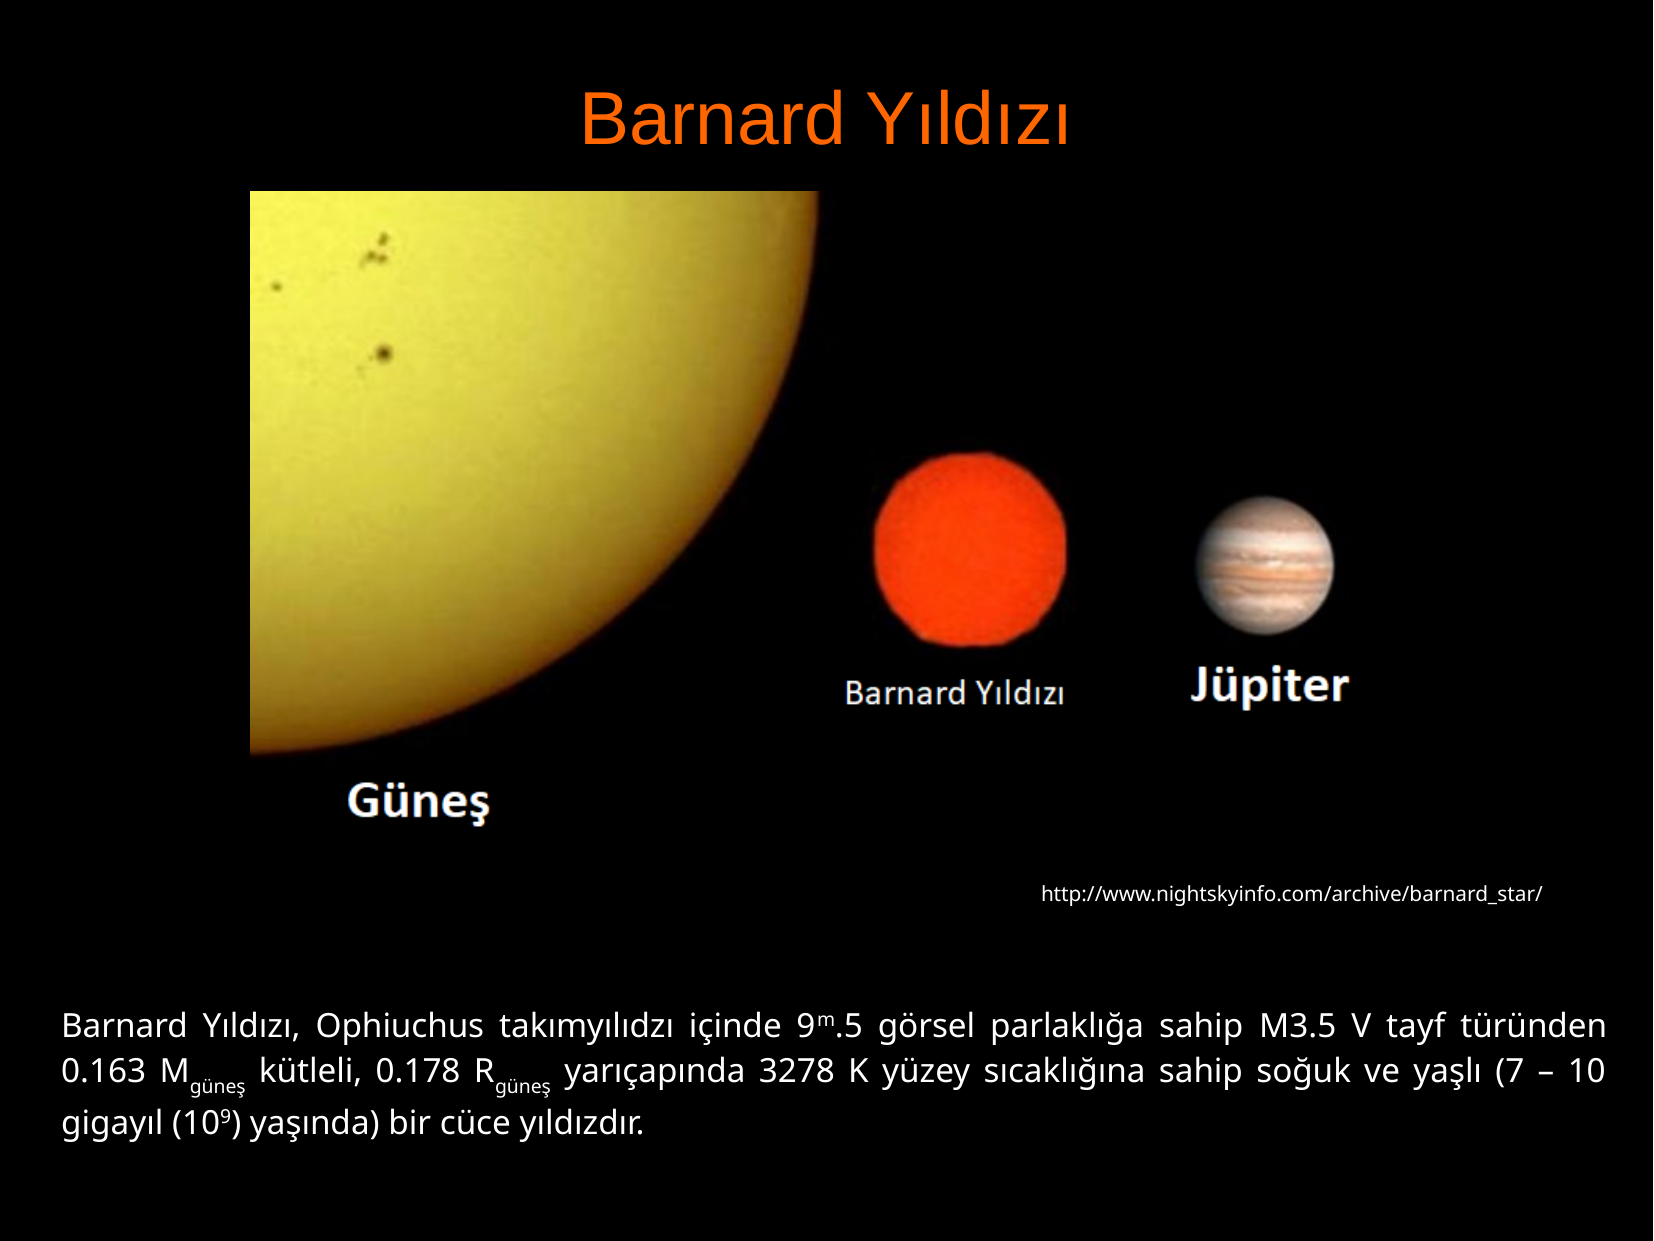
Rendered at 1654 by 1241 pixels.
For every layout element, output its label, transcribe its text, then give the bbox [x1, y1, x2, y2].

title Barnard Yıldızı [82, 69, 1571, 169]
text_box http://www.nightskyinfo.com/archive/barnard_star/ [1026, 871, 1613, 922]
text_box Barnard Yıldızı, Ophiuchus takımyılıdzı içinde 9m.5 görsel parlaklığa sahip M3.5 V tayf türünden 0.163 Mgüneş kütleli, 0.178 Rgüneş yarıçapında 3278 K yüzey sıcaklığına sahip soğuk ve yaşlı (7 – 10 gigayıl (109) yaşında) bir cüce yıldızdır. [46, 994, 1623, 1139]
picture [250, 191, 1501, 930]
